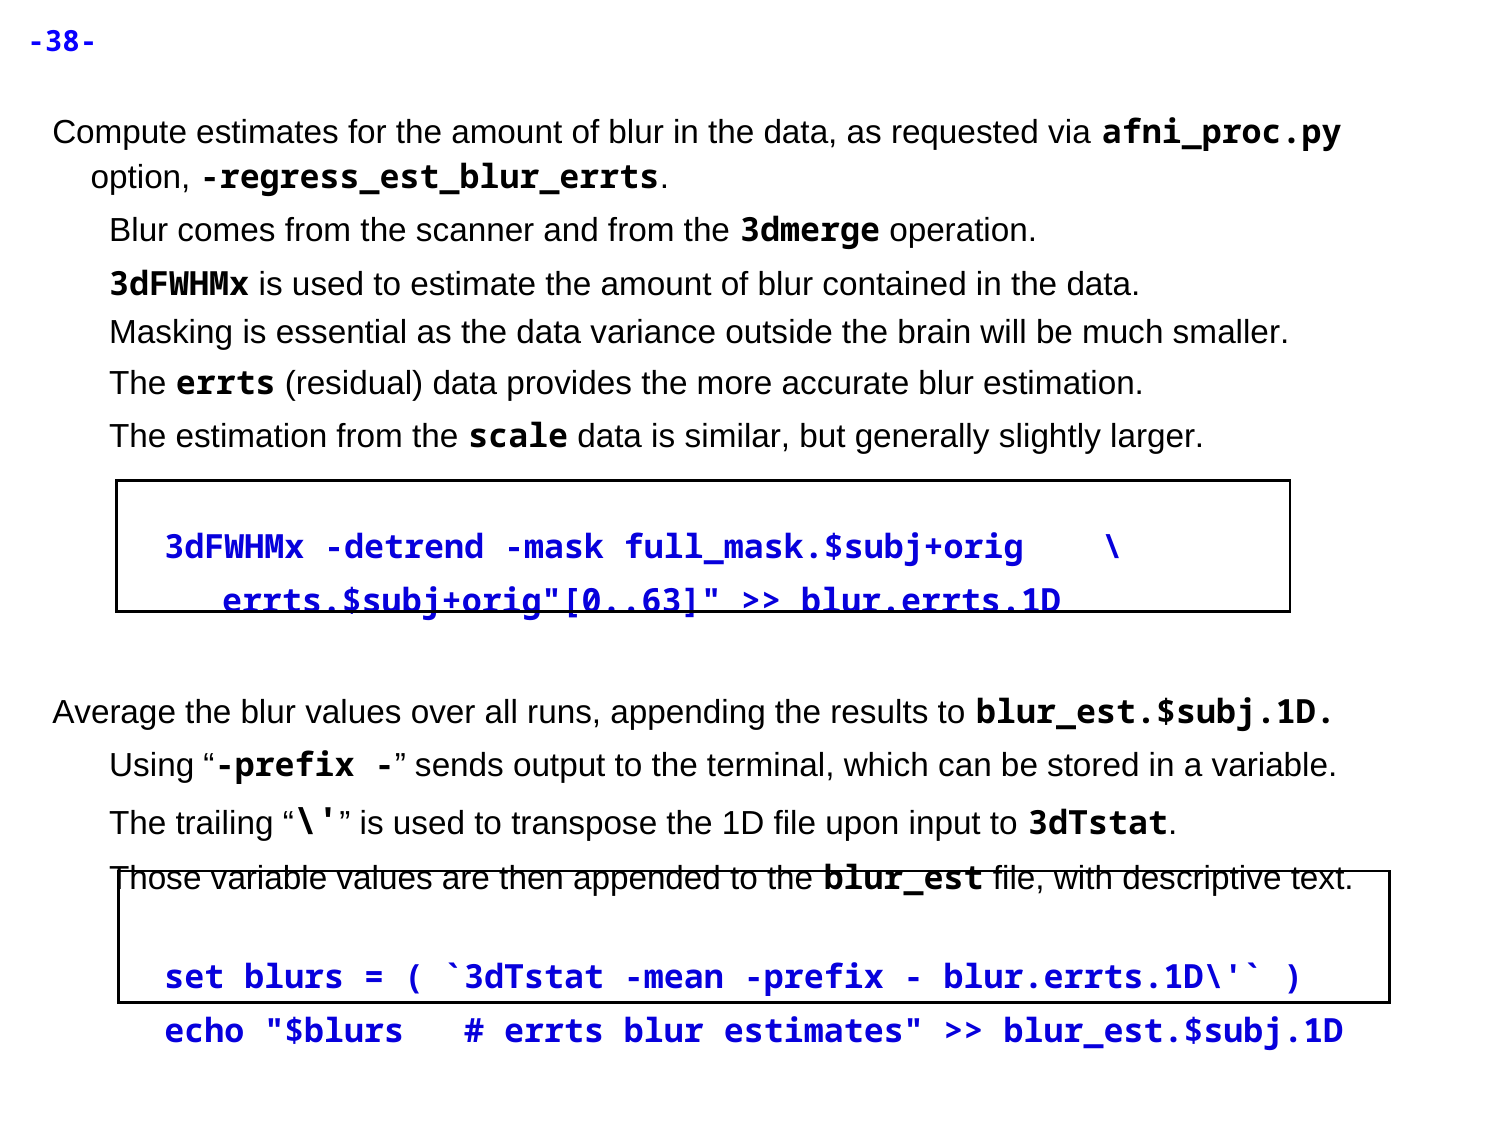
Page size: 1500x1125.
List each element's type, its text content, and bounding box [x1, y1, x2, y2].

list Compute estimates for the amount of blur in the data, as requested via afni_proc.py option, -regress_est_blur_errts. Blur comes from the scanner and from the 3dmerge operation. 3dFWHMx is used to estimate the amount of blur contained in the data. Masking is essential as the data variance outside the brain will be much smaller. The errts (residual) data provides the more accurate blur estimation. The estimation from the scale data is similar, but generally slightly larger. 3dFWHMx -detrend -mask full_mask.$subj+orig \ errts.$subj+orig"[0..63]" >> blur.errts.1D Average the blur values over all runs, appending the results to blur_est.$subj.1D. Using “-prefix -” sends output to the terminal, which can be stored in a variable. The trailing “\'” is used to transpose the 1D file upon input to 3dTstat. Those variable values are then appended to the blur_est file, with descriptive text. set blurs = ( `3dTstat -mean -prefix - blur.errts.1D\'` ) echo "$blurs # errts blur estimates" >> blur_est.$subj.1D [37, 99, 1463, 1051]
